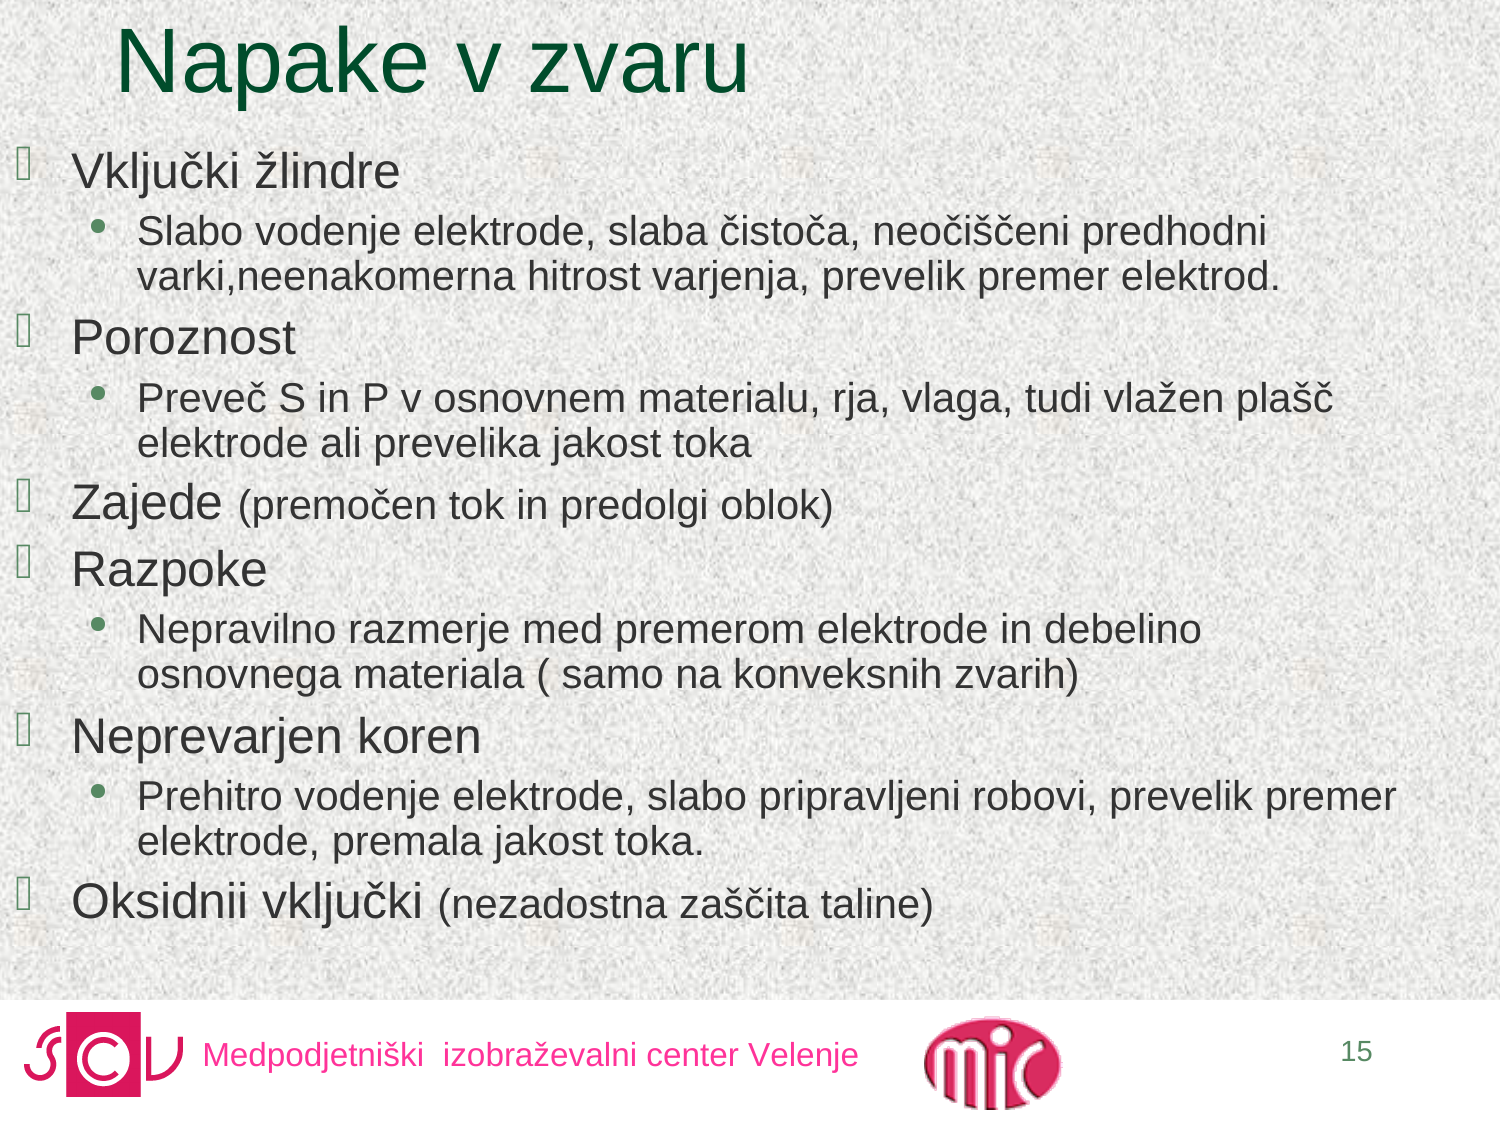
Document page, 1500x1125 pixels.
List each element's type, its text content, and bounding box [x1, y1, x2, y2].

picture [24, 1012, 183, 1097]
list Vključki žlindre Slabo vodenje elektrode, slaba čistoča, neočiščeni predhodni varki,neenakomerna hitrost varjenja, prevelik premer elektrod. Poroznost Preveč S in P v osnovnem materialu, rja, vlaga, tudi vlažen plašč elektrode ali prevelika jakost toka Zajede (premočen tok in predolgi oblok) Razpoke Nepravilno razmerje med premerom elektrode in debelino osnovnega materiala ( samo na konveksnih zvarih) Neprevarjen koren Prehitro vodenje elektrode, slabo pripravljeni robovi, prevelik premer elektrode, premala jakost toka. Oksidnii vključki (nezadostna zaščita taline) [0, 137, 1426, 992]
picture [0, 0, 1500, 999]
title Napake v zvaru [99, 0, 1375, 119]
picture [924, 1012, 1063, 1110]
text_box <number> [1074, 1025, 1388, 1101]
